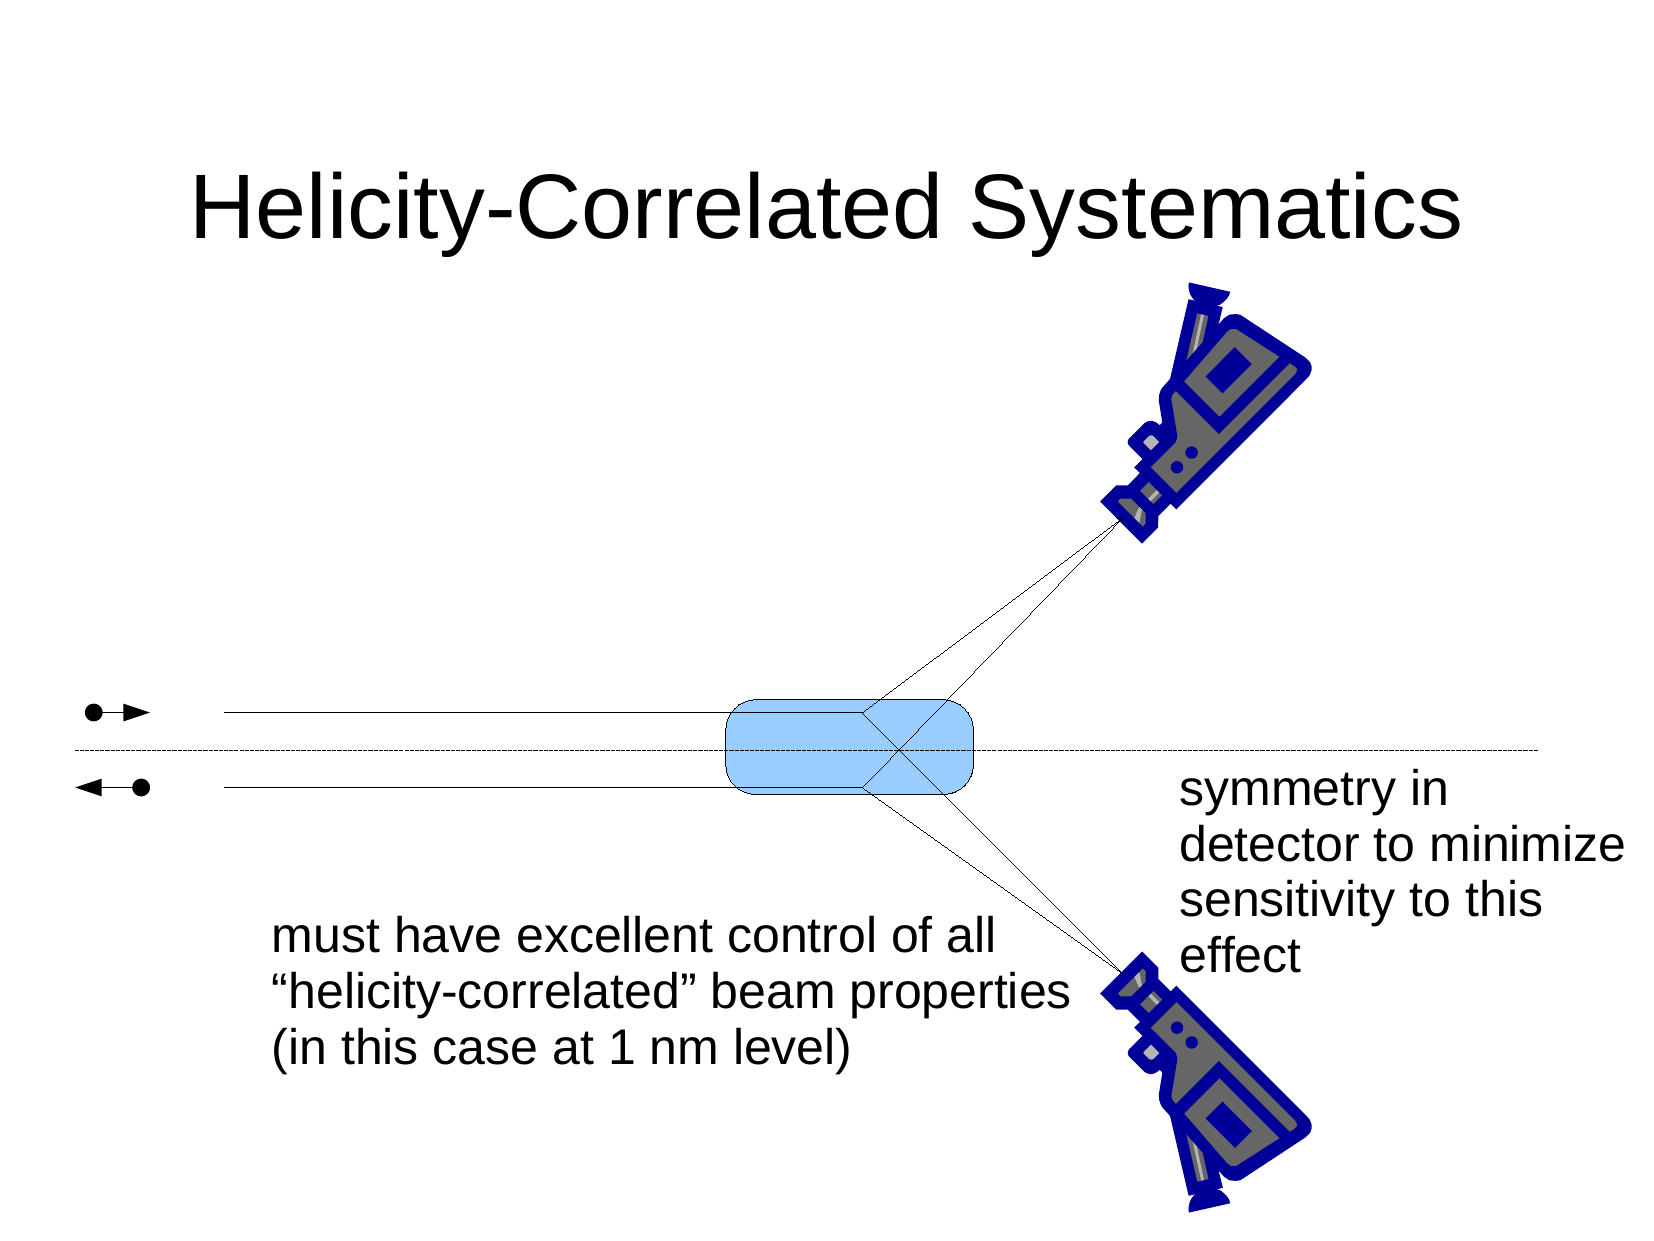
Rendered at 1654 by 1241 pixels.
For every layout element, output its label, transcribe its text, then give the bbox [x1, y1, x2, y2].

title Helicity-Correlated Systematics [121, 102, 1534, 311]
text_box must have excellent control of all “helicity-correlated” beam properties (in this case at 1 nm level) [257, 900, 1088, 1101]
picture [1075, 950, 1320, 1236]
text_box [725, 699, 974, 795]
text_box symmetry in detector to minimize sensitivity to this effect [1164, 752, 1642, 1016]
picture [1033, 259, 1320, 545]
